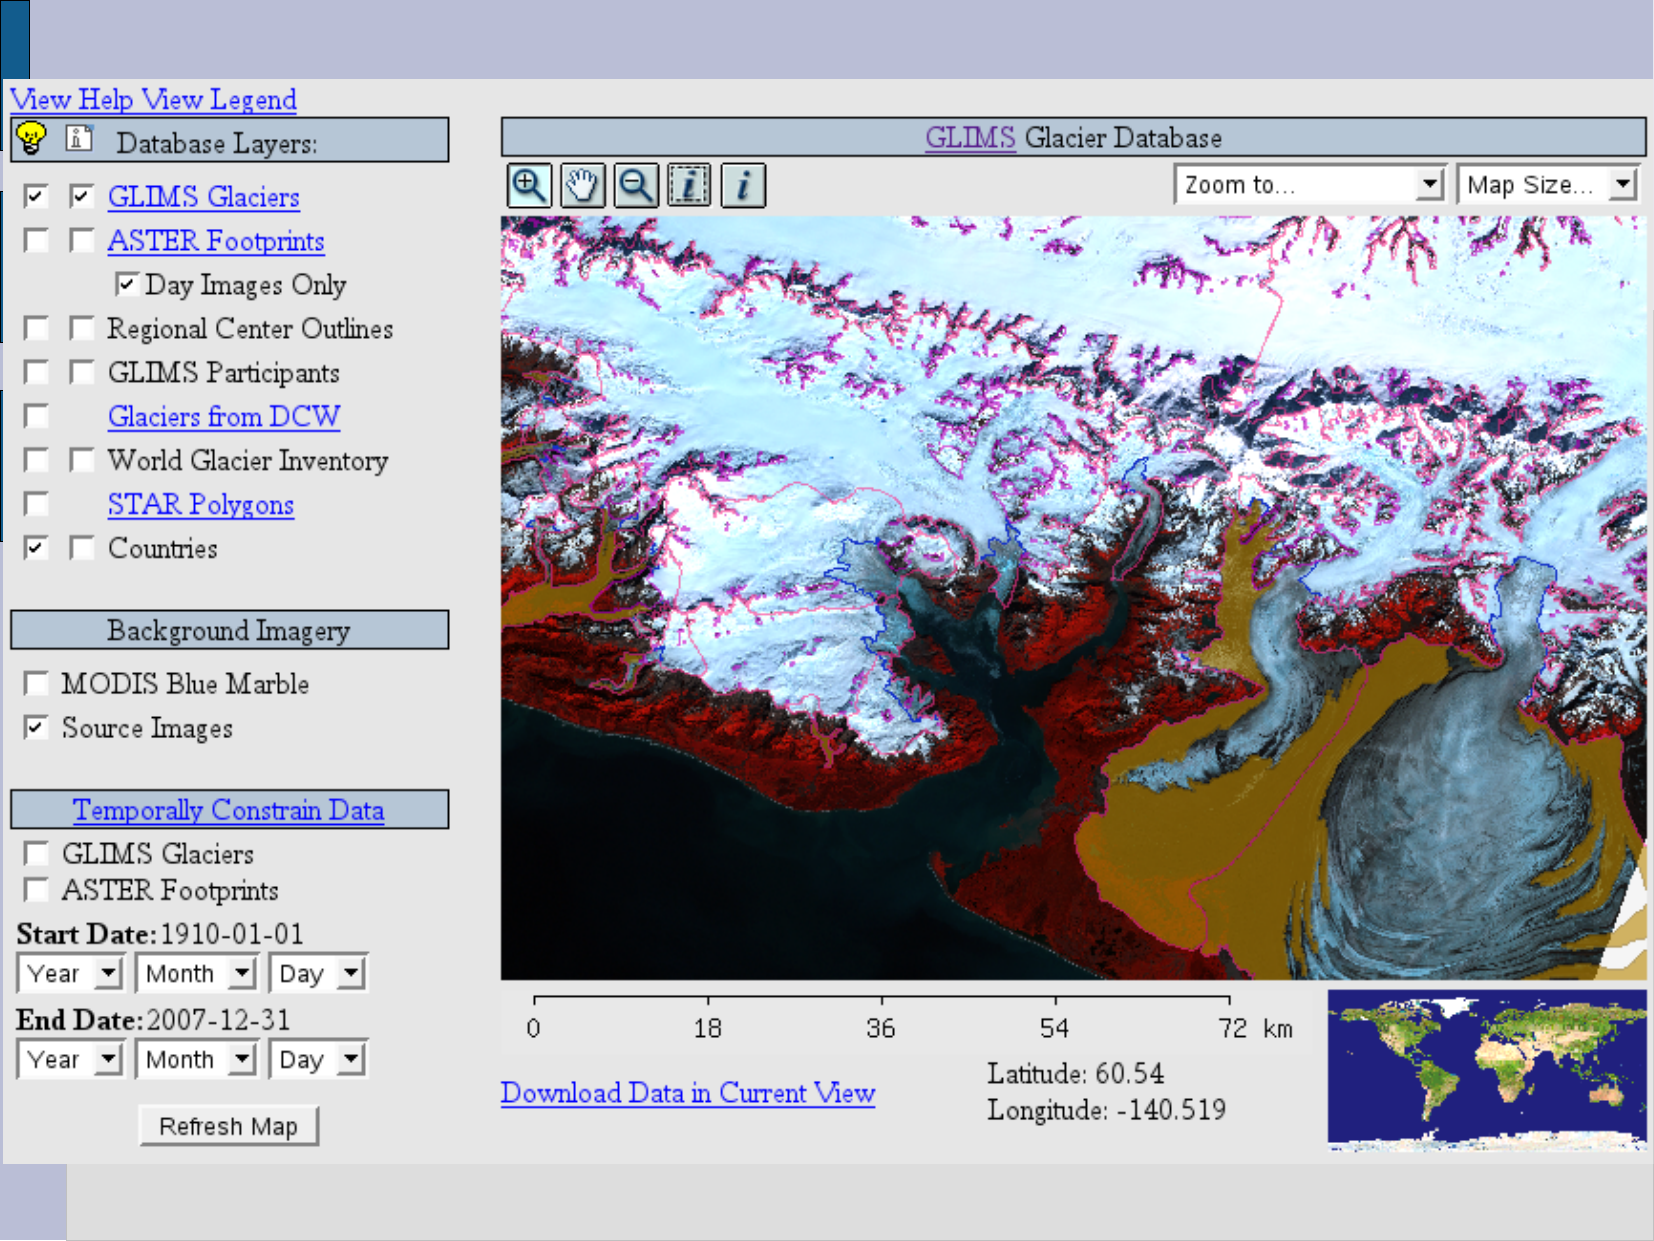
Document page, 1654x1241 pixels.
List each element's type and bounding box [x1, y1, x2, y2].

picture [3, 79, 1654, 1164]
